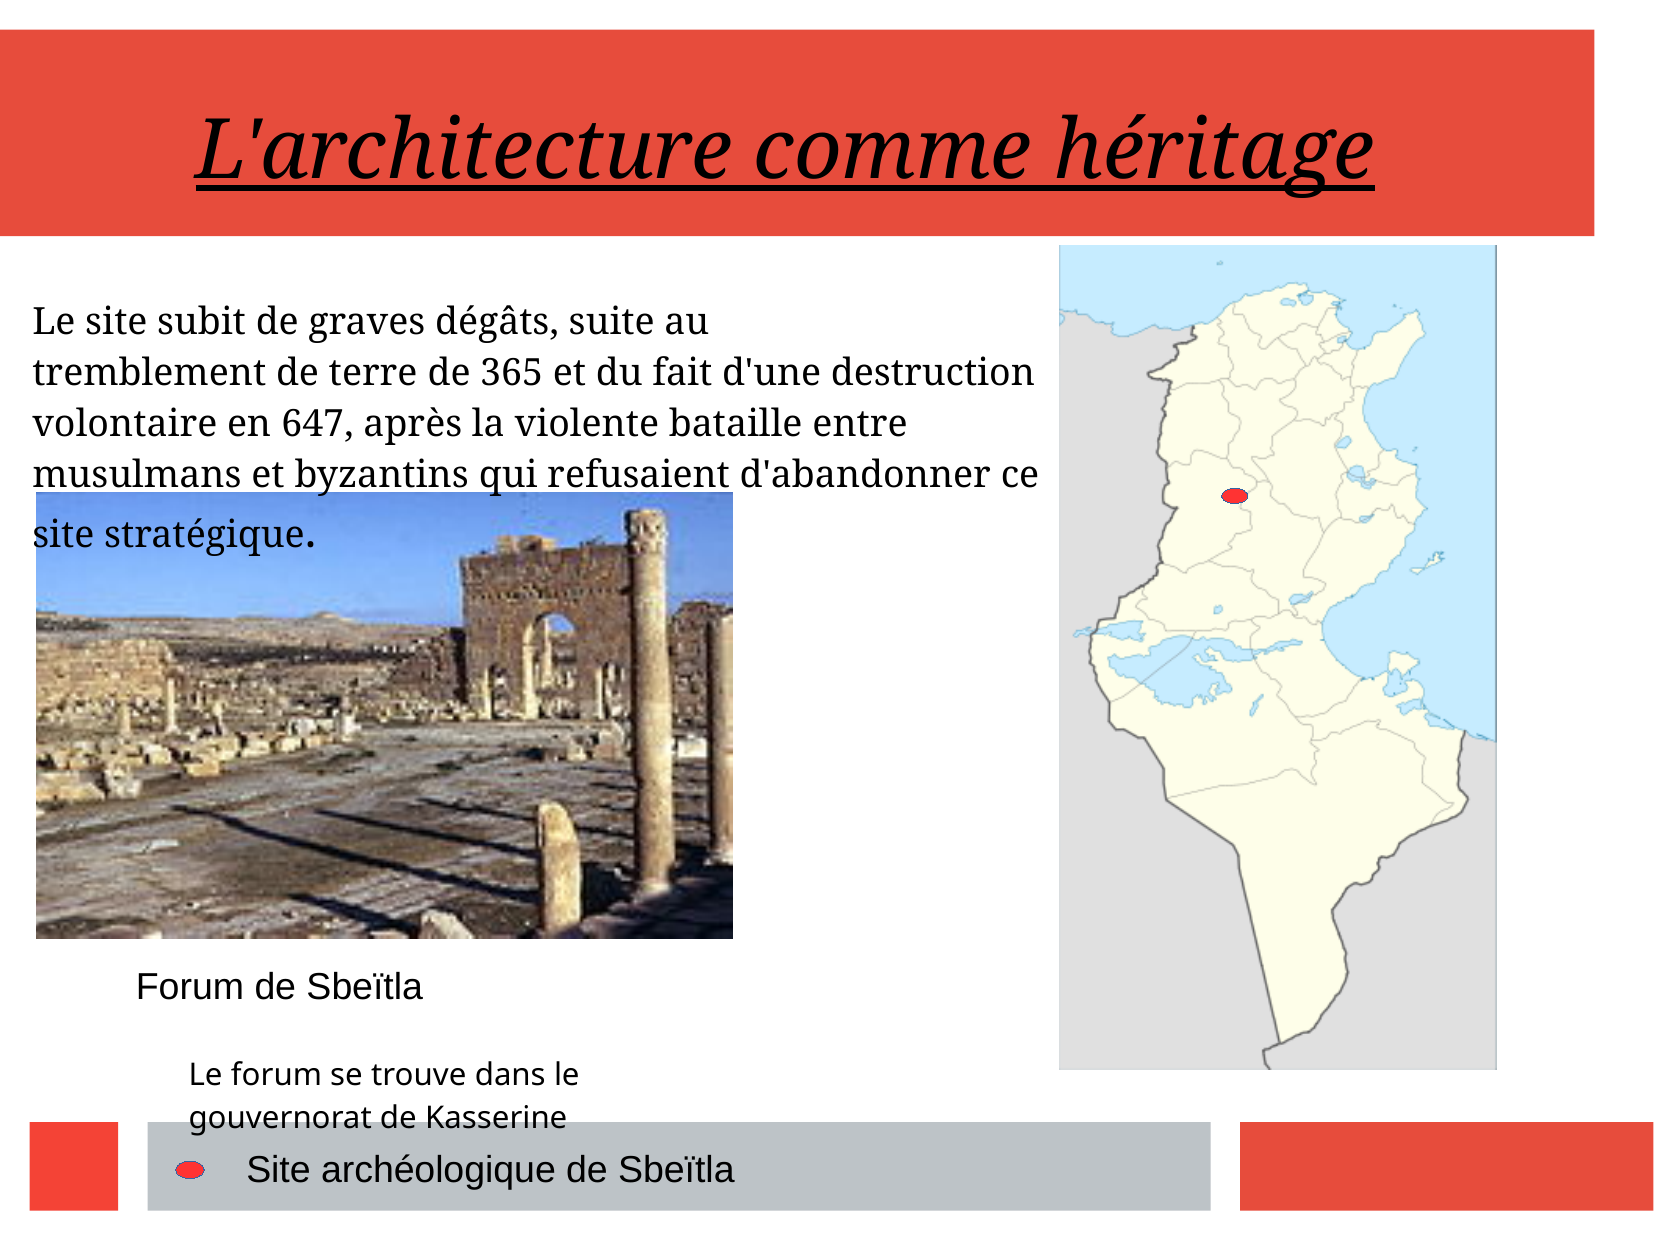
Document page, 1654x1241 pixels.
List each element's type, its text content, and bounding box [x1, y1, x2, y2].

text_box Le site subit de graves dégâts, suite au tremblement de terre de 365 et du fait d'une destruction volontaire en 647, après la violente bataille entre musulmans et byzantins qui refusaient d'abandonner ce site stratégique. [17, 287, 1063, 483]
picture [36, 492, 733, 940]
picture [1059, 245, 1497, 1070]
text_box Le forum se trouve dans le gouvernorat de Kasserine [173, 1044, 950, 1095]
text_box [1221, 488, 1248, 504]
text_box Forum de Sbeïtla [121, 958, 814, 1016]
text_box L'architecture comme héritage [180, 82, 1455, 192]
picture [36, 536, 44, 546]
text_box Site archéologique de Sbeïtla [231, 1141, 750, 1199]
text_box [175, 1161, 205, 1179]
